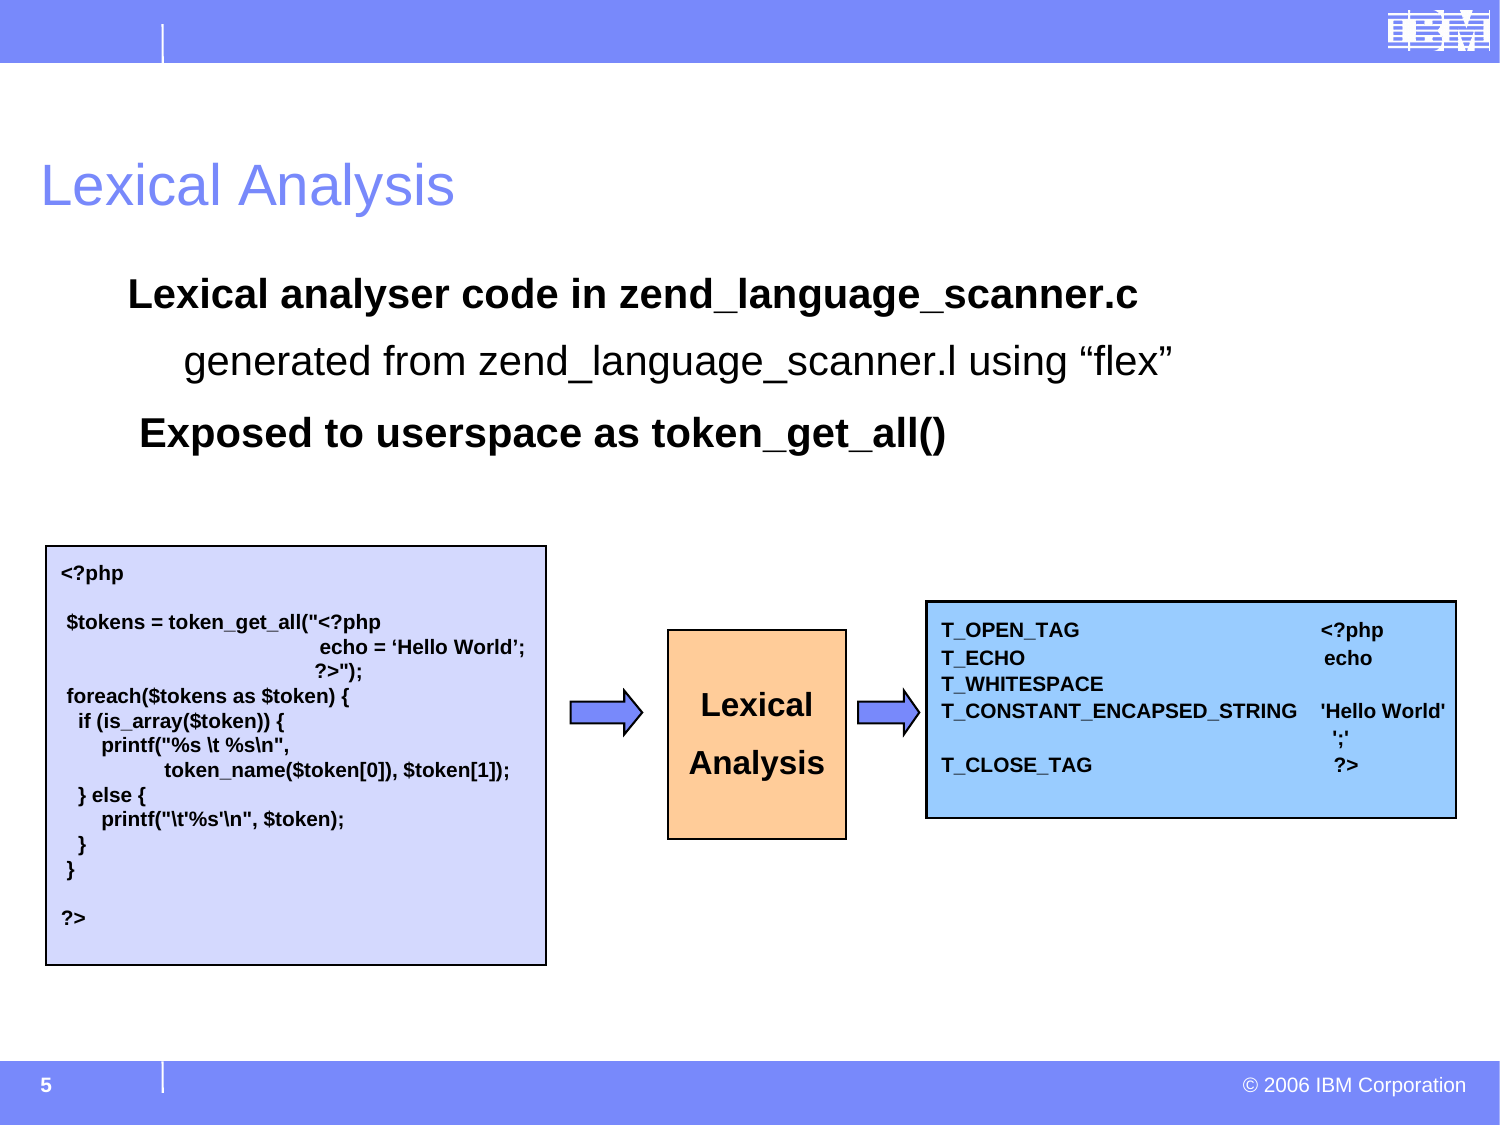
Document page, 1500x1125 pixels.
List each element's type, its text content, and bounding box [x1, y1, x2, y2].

text_box Lexical Analysis [667, 629, 846, 839]
text_box <?php $tokens = token_get_all("<?php echo = ‘Hello World’; ?>"); foreach($tokens as $token) { if (is_array($token)) { printf("%s \t %s\n", token_name($token[0]), $token[1]); } else { printf("\t'%s'\n", $token); } } ?> [46, 545, 546, 965]
title Lexical Analysis [25, 123, 1378, 225]
text_box T_OPEN_TAG <?php T_ECHO echo T_WHITESPACE T_CONSTANT_ENCAPSED_STRING 'Hello World' ';' T_CLOSE_TAG ?> [926, 601, 1457, 818]
list Lexical analyser code in zend_language_scanner.c generated from zend_language_scanner.l using “flex” Exposed to userspace as token_get_all()‏ [112, 262, 1388, 520]
text_box [858, 690, 920, 735]
text_box [570, 690, 643, 735]
